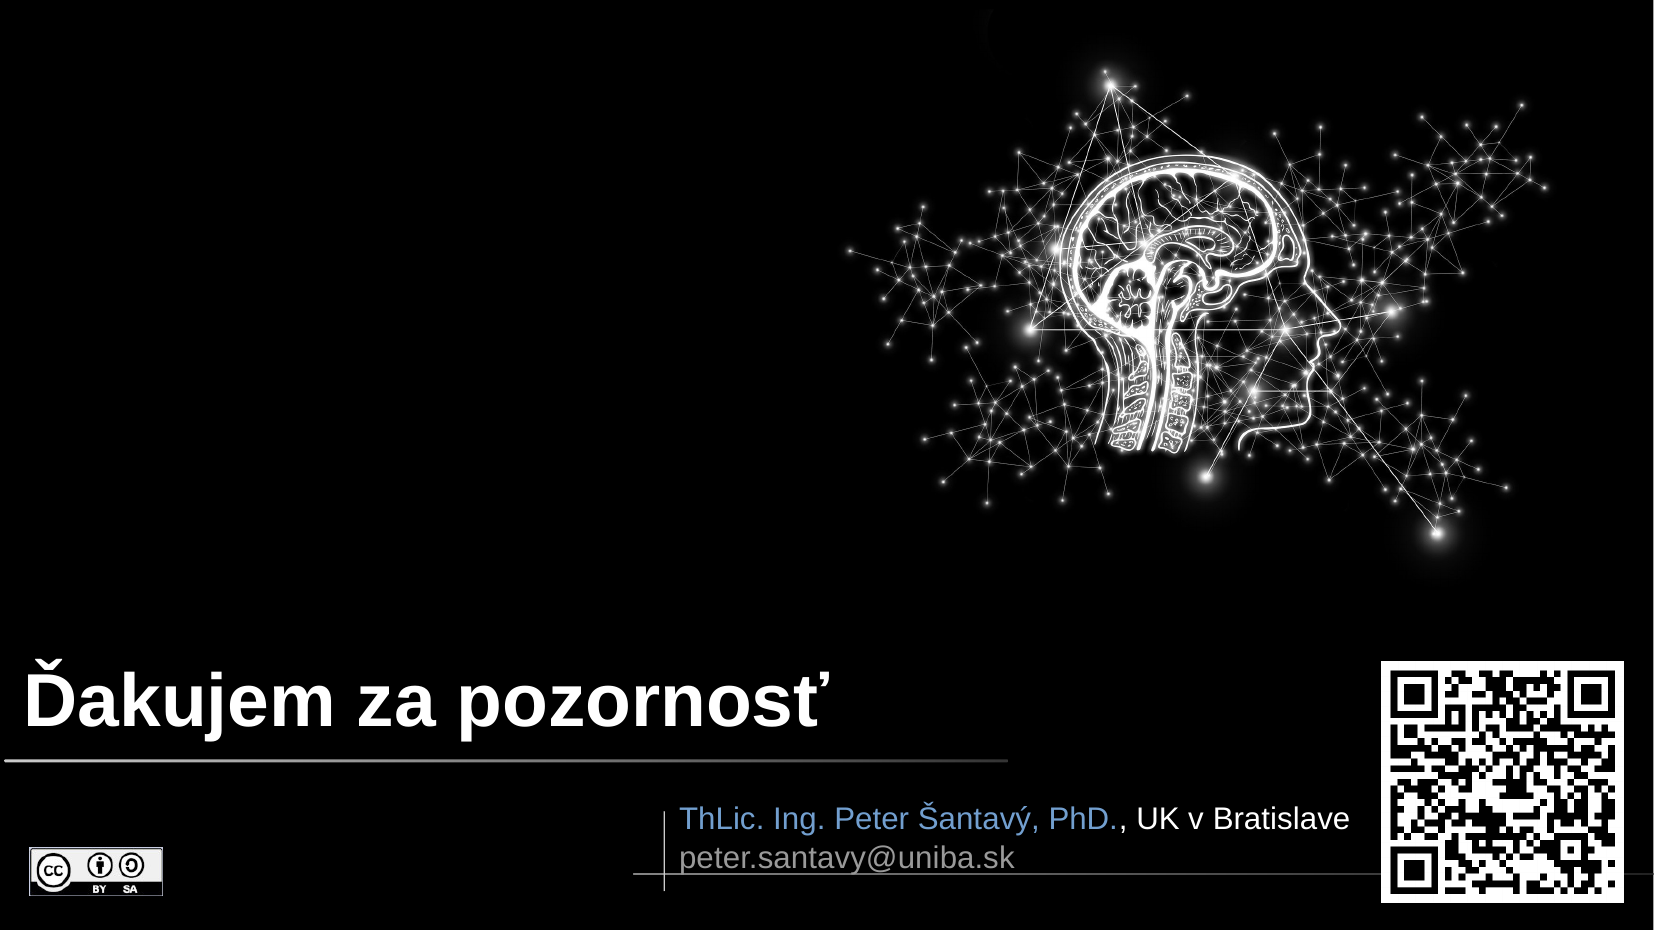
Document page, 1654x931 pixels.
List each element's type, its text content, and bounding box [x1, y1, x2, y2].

title Ďakujem za pozornosť [23, 655, 1501, 747]
picture [29, 847, 163, 896]
title ThLic. Ing. Peter Šantavý, PhD., UK v Bratislave peter.santavy@uniba.sk [679, 791, 1381, 880]
picture [1381, 661, 1624, 903]
picture [744, 0, 1650, 605]
